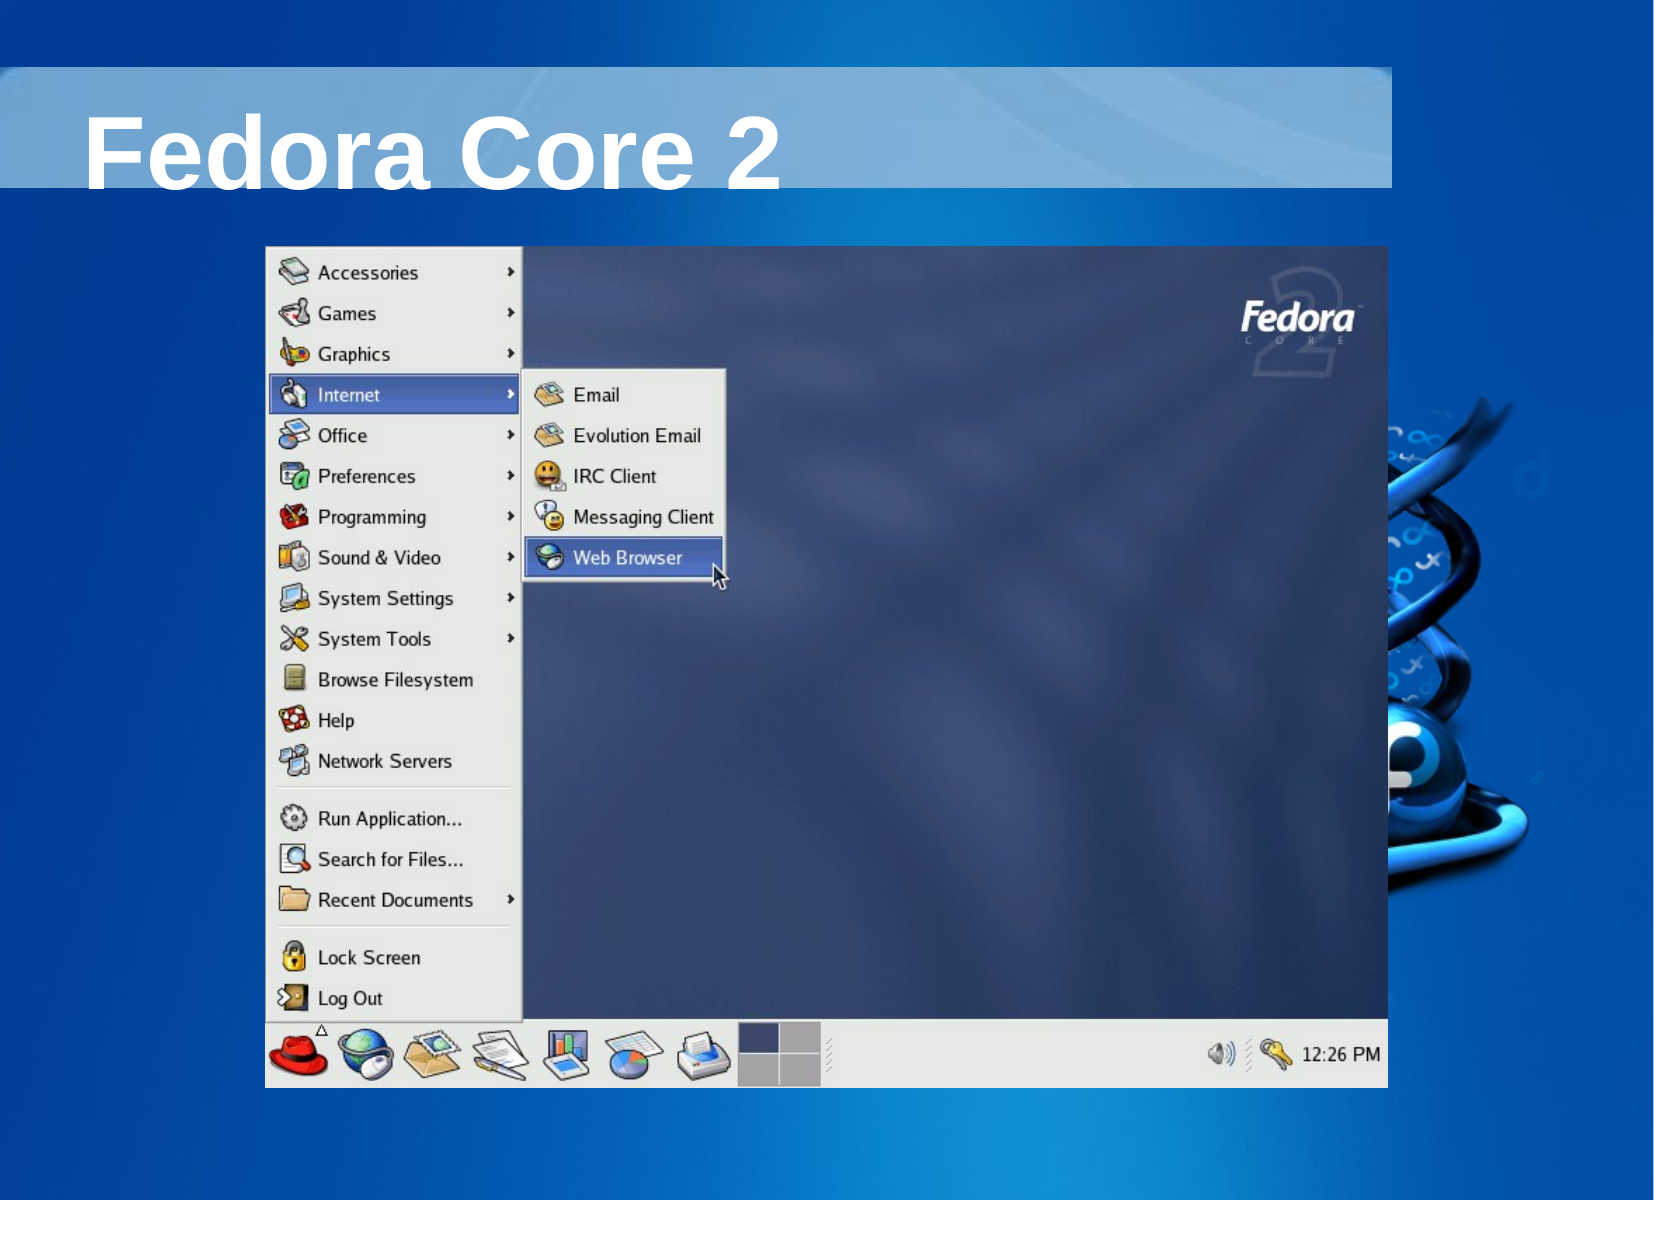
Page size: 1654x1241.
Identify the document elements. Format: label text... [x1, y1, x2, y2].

title Fedora Core 2 [82, 49, 1571, 257]
picture [0, 0, 1654, 1200]
